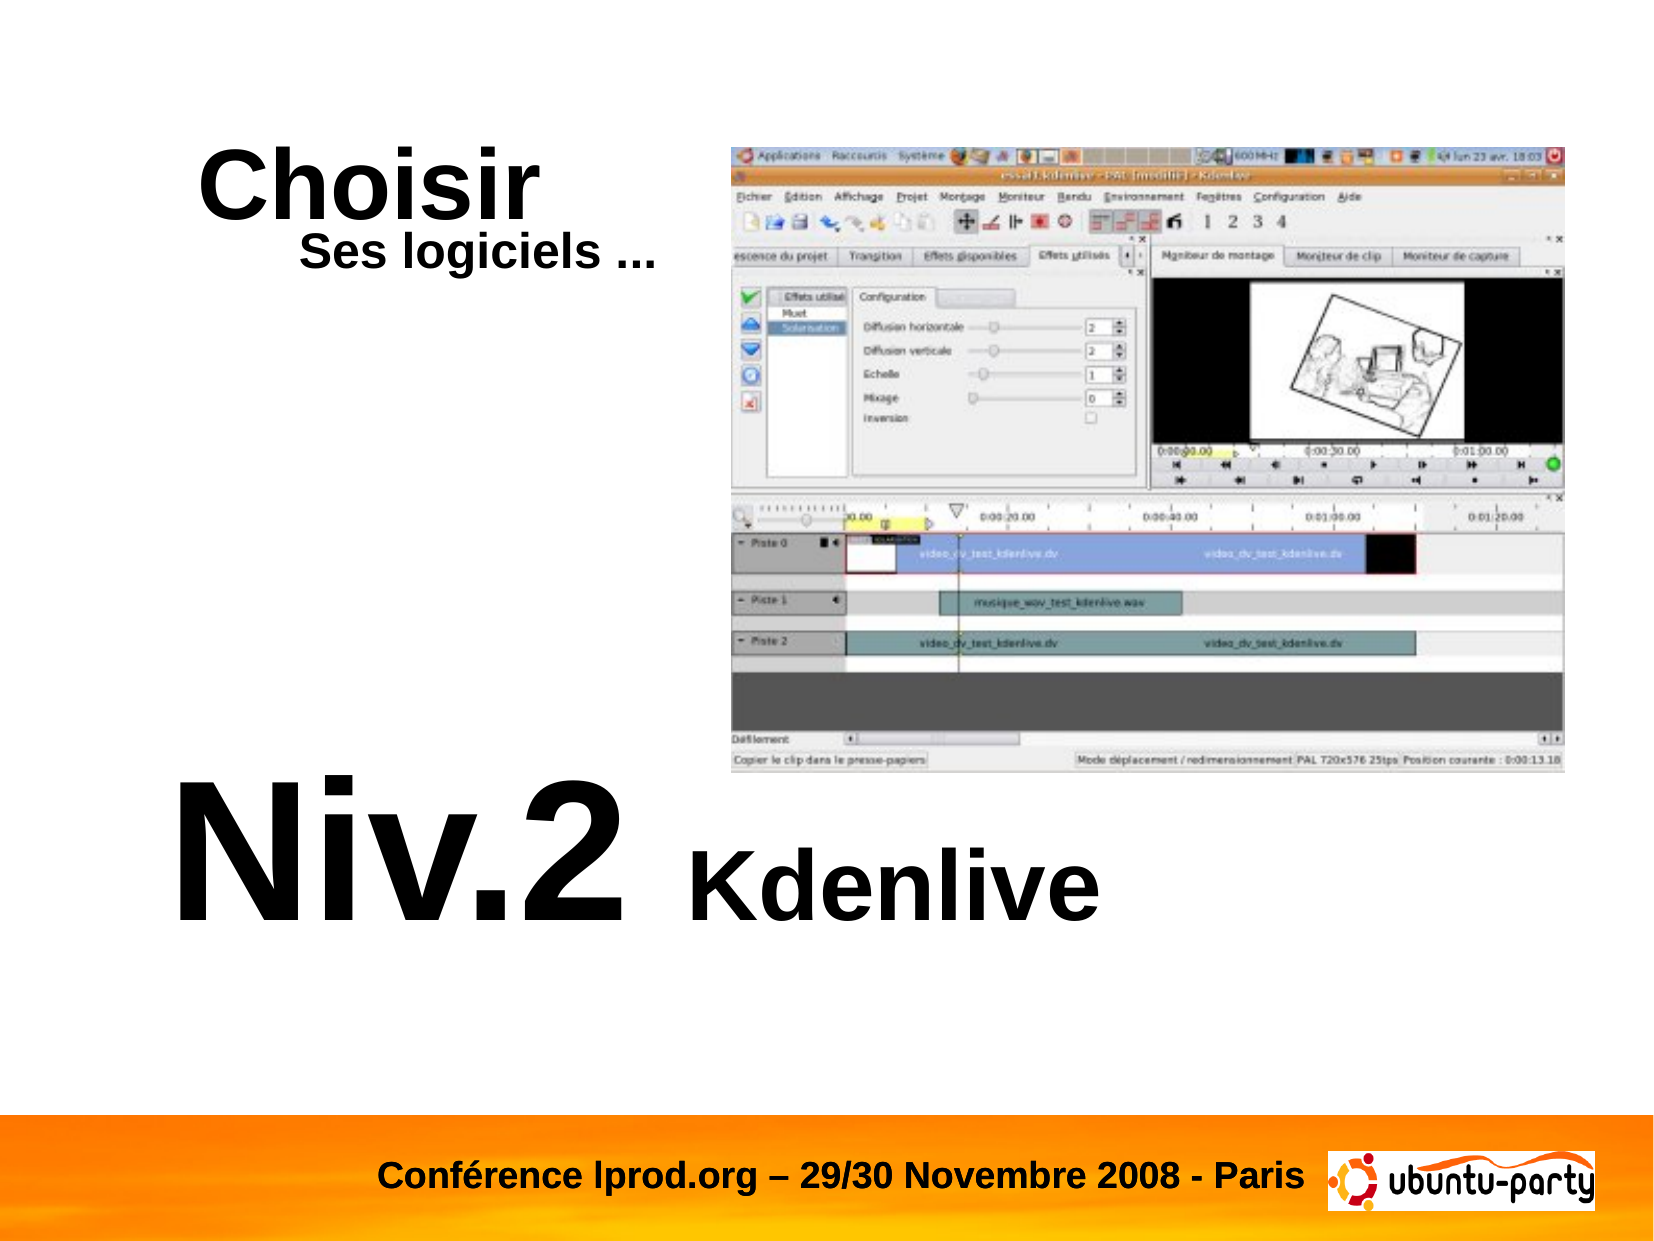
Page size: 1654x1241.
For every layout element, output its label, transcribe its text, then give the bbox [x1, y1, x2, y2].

picture [731, 147, 1565, 773]
text_box Niv.2 Kdenlive [88, 731, 1182, 1004]
text_box Conférence lprod.org – 29/30 Novembre 2008 - Paris [295, 1147, 1388, 1211]
picture [0, 1115, 1654, 1241]
text_box Choisir [59, 122, 680, 266]
text_box Ses logiciels ... [177, 215, 731, 296]
